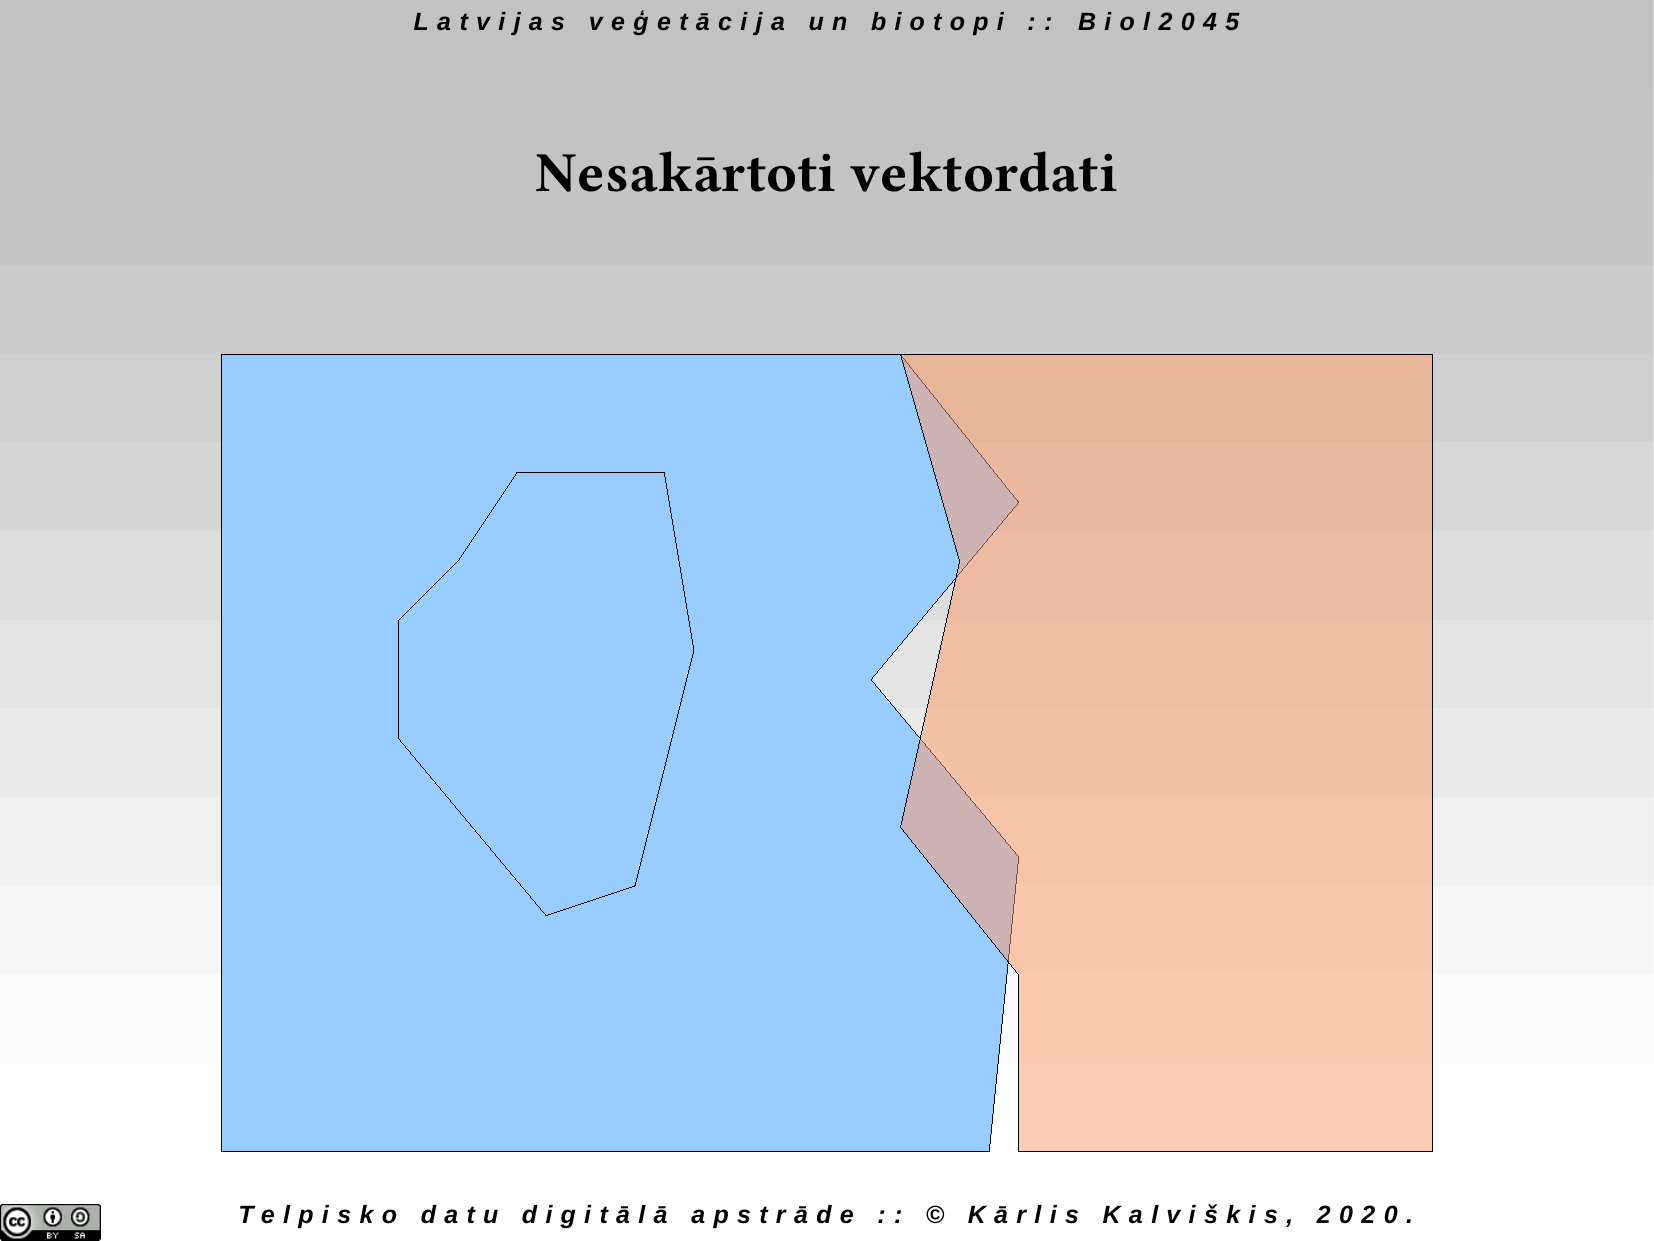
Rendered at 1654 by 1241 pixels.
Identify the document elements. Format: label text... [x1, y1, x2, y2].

title Nesakārtoti vektordati [29, 49, 1625, 296]
picture [0, 0, 1654, 1241]
text_box [221, 354, 1433, 1152]
